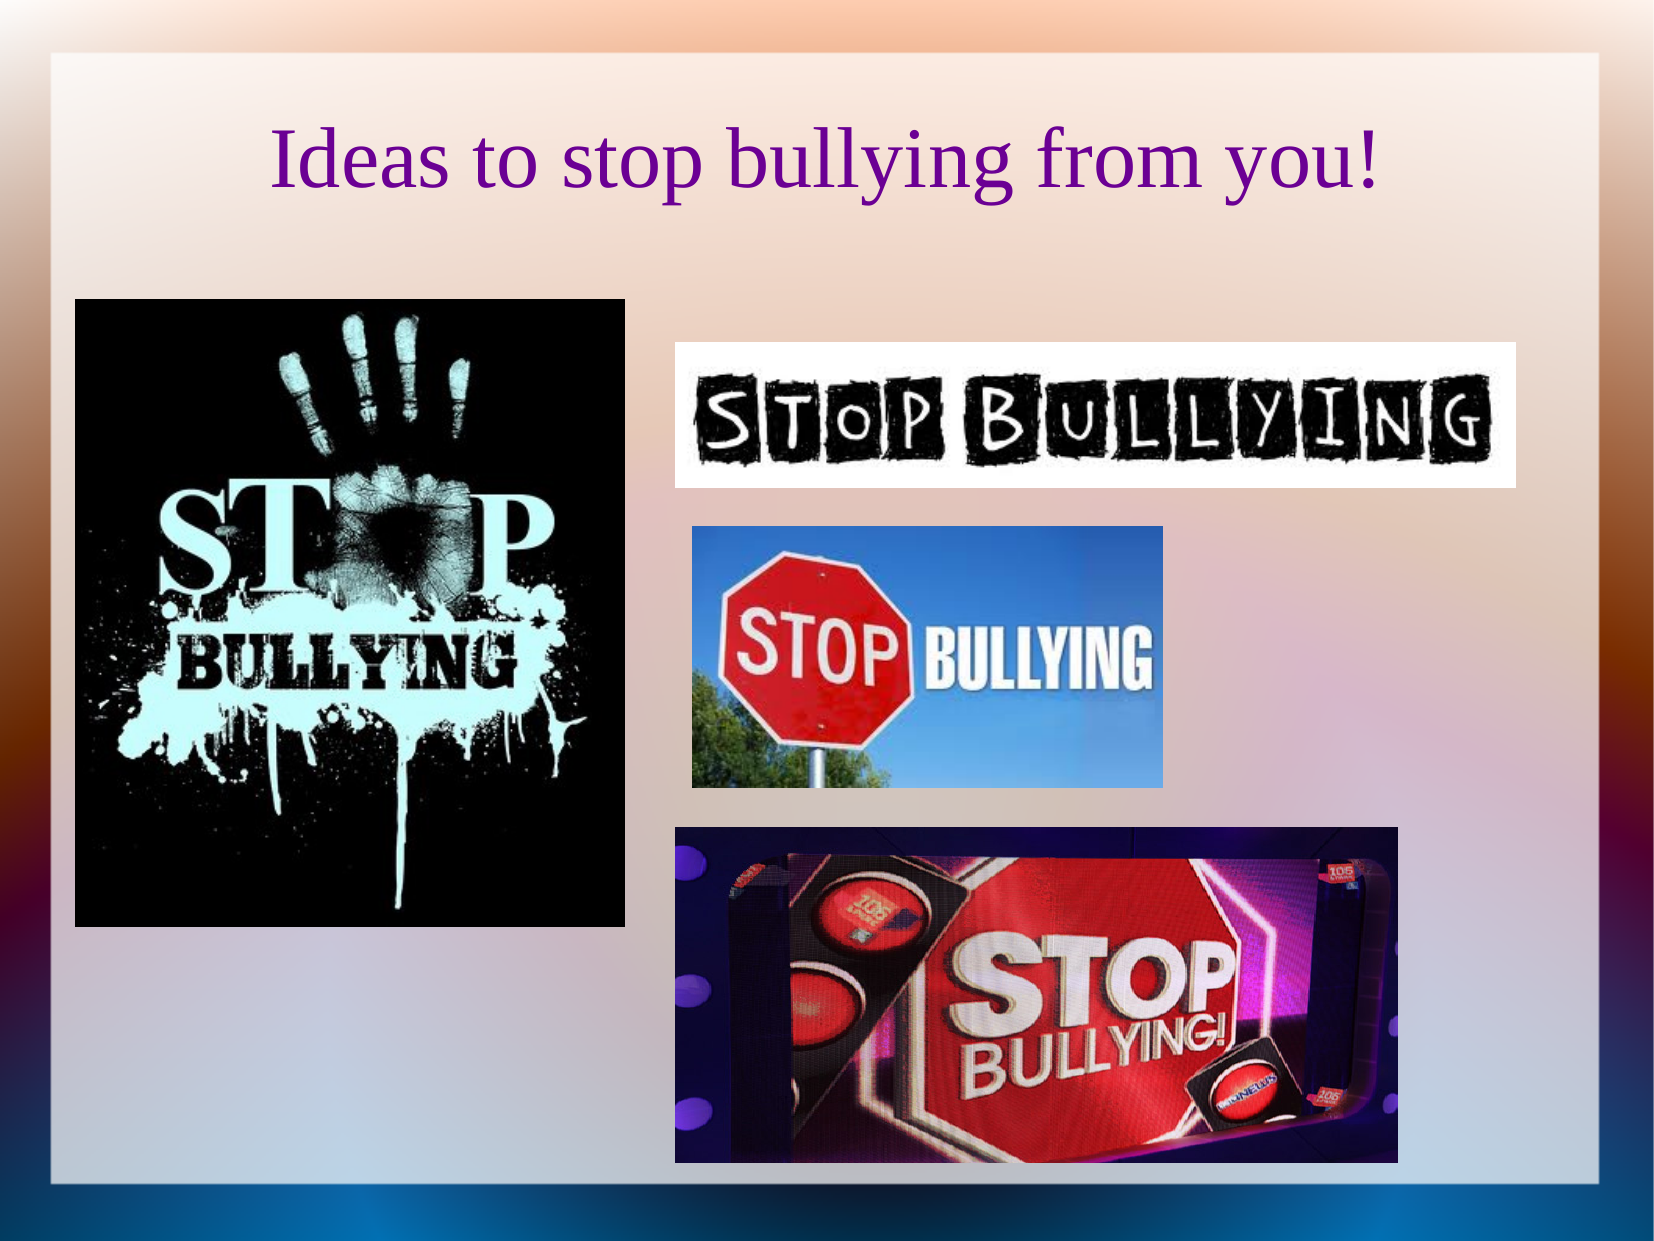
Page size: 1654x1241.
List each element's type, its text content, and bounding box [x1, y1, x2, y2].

title Ideas to stop bullying from you! [82, 55, 1571, 263]
picture [0, 0, 1654, 1241]
